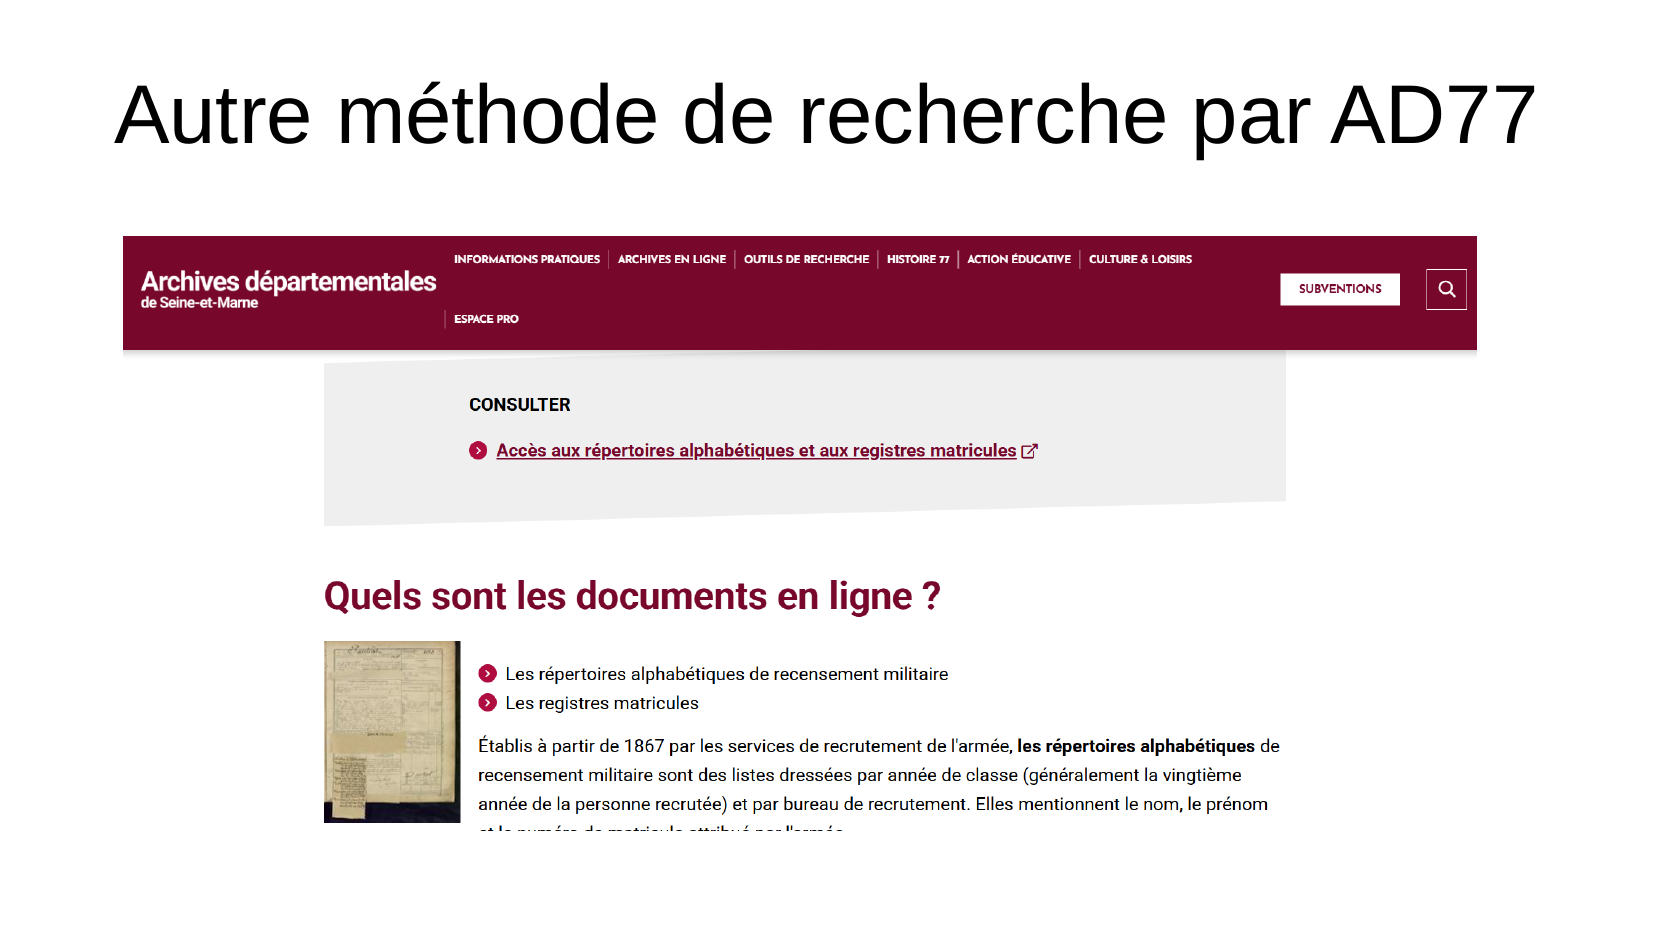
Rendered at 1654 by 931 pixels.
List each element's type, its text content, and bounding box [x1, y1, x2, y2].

title Autre méthode de recherche par AD77 [82, 37, 1571, 193]
picture [123, 236, 1477, 831]
